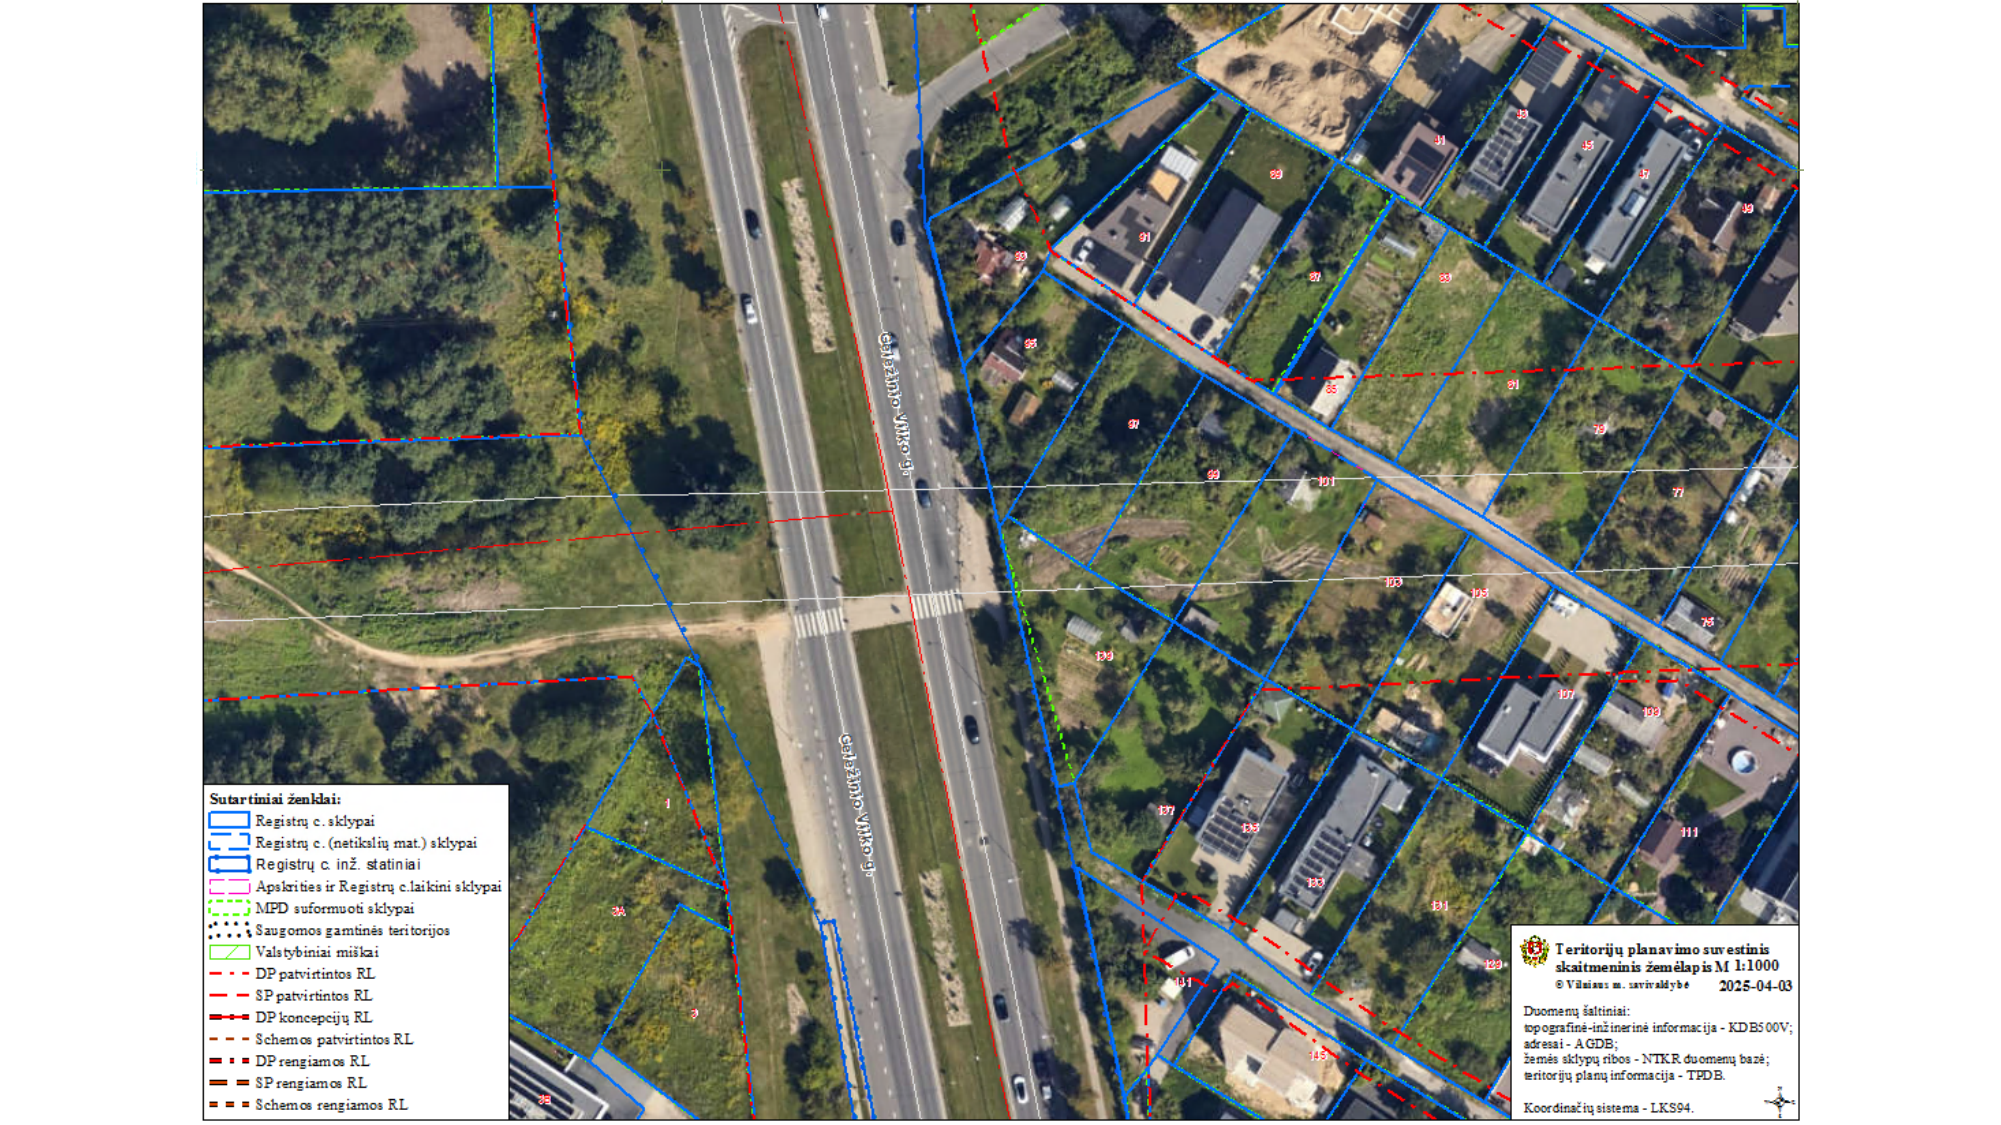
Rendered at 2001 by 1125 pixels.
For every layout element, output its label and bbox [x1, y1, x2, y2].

picture [196, 0, 1804, 1125]
